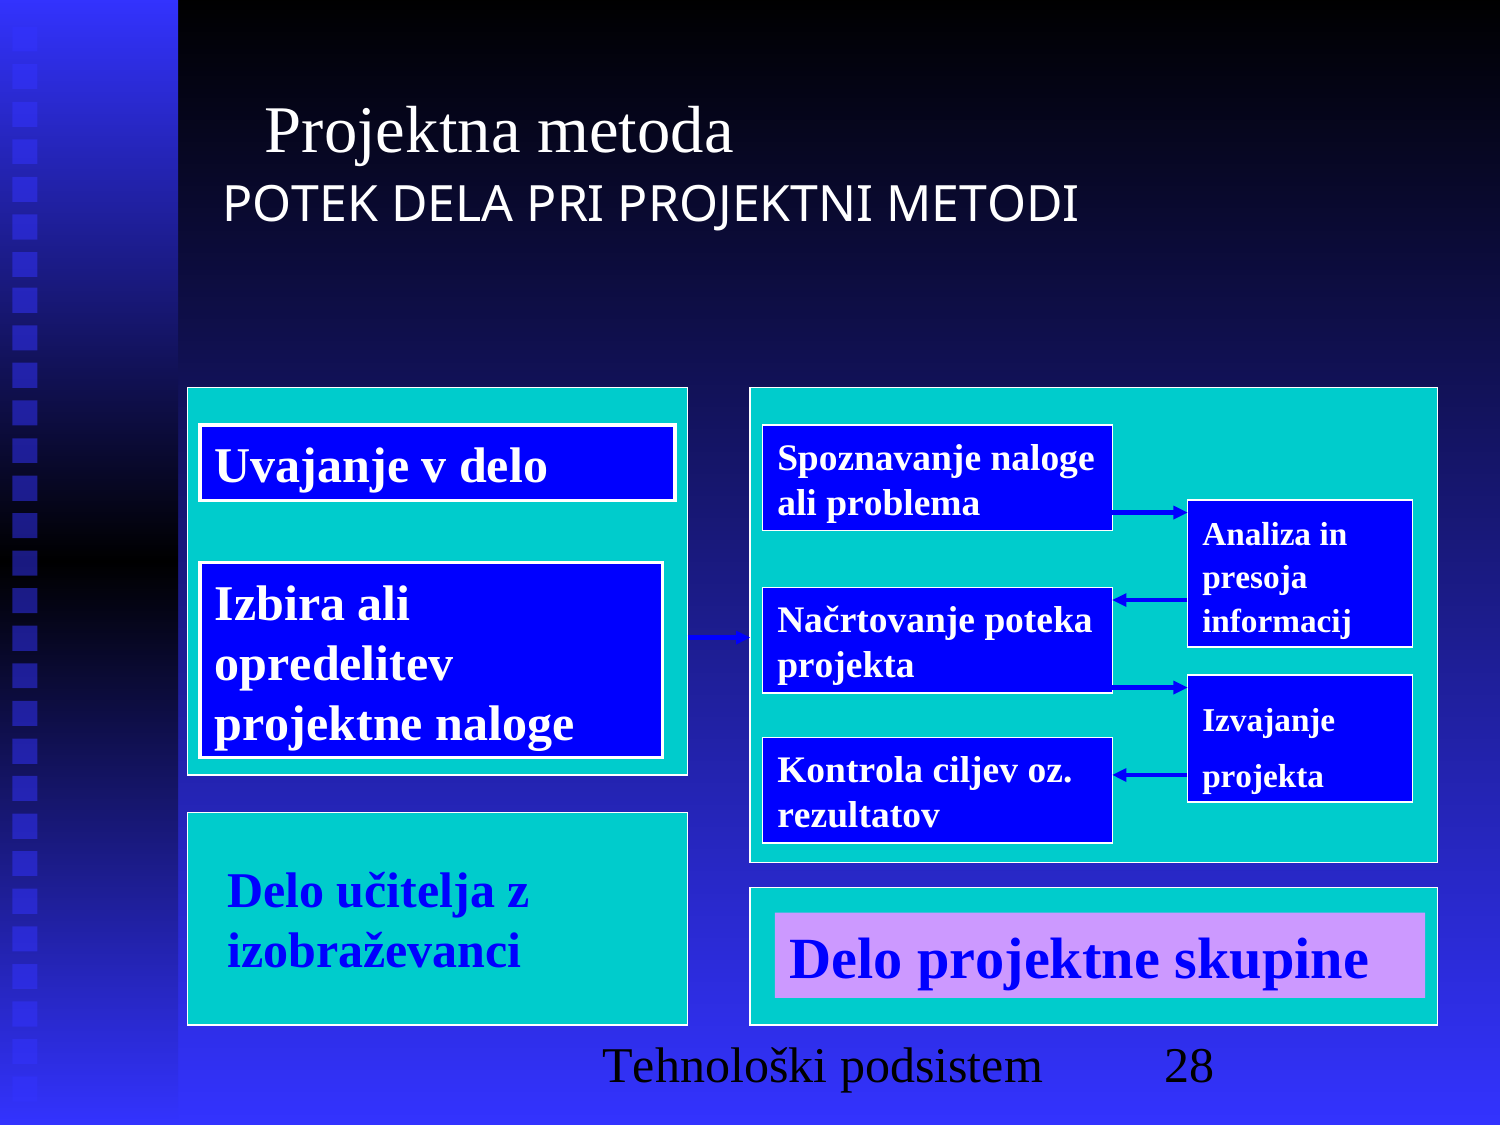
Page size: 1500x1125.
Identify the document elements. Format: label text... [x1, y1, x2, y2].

text_box [187, 387, 688, 775]
text_box [187, 812, 688, 1025]
text_box Izvajanje projekta [1187, 674, 1413, 803]
text_box Kontrola ciljev oz. rezultatov [762, 737, 1113, 843]
text_box Izbira ali opredelitev projektne naloge [199, 562, 663, 758]
text_box Analiza in presoja informacij [1187, 500, 1413, 648]
text_box [750, 887, 1438, 1025]
text_box Načrtovanje poteka projekta [762, 587, 1113, 693]
text_box Uvajanje v delo [199, 424, 676, 501]
title Projektna metoda [249, 77, 976, 163]
text_box [750, 387, 1438, 863]
text_box Delo učitelja z izobraževanci [212, 849, 688, 986]
text_box Delo projektne skupine [774, 912, 1426, 998]
text_box Spoznavanje naloge ali problema [762, 424, 1113, 531]
text_box POTEK DELA PRI PROJEKTNI METODI [207, 163, 1234, 240]
